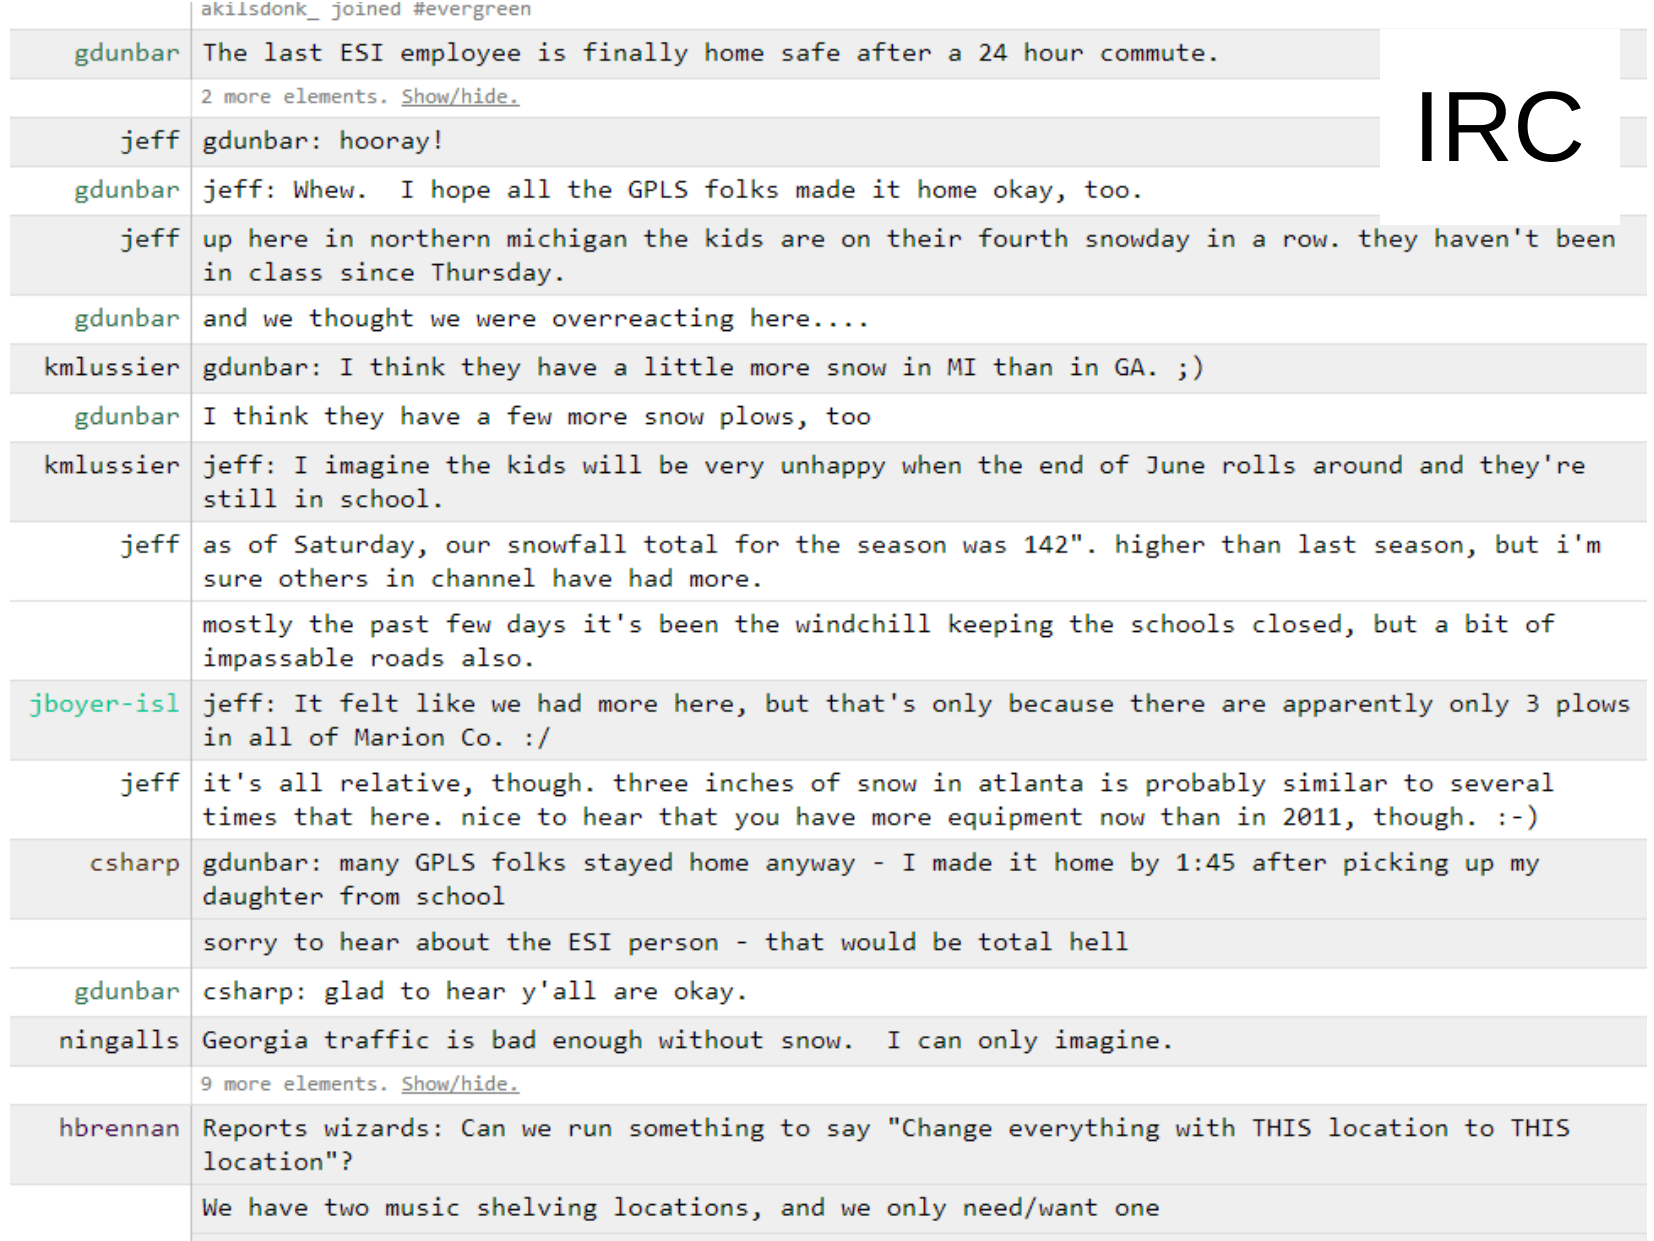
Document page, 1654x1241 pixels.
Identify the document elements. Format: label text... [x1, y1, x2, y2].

picture [10, 2, 1647, 1241]
text_box IRC [1380, 28, 1621, 226]
